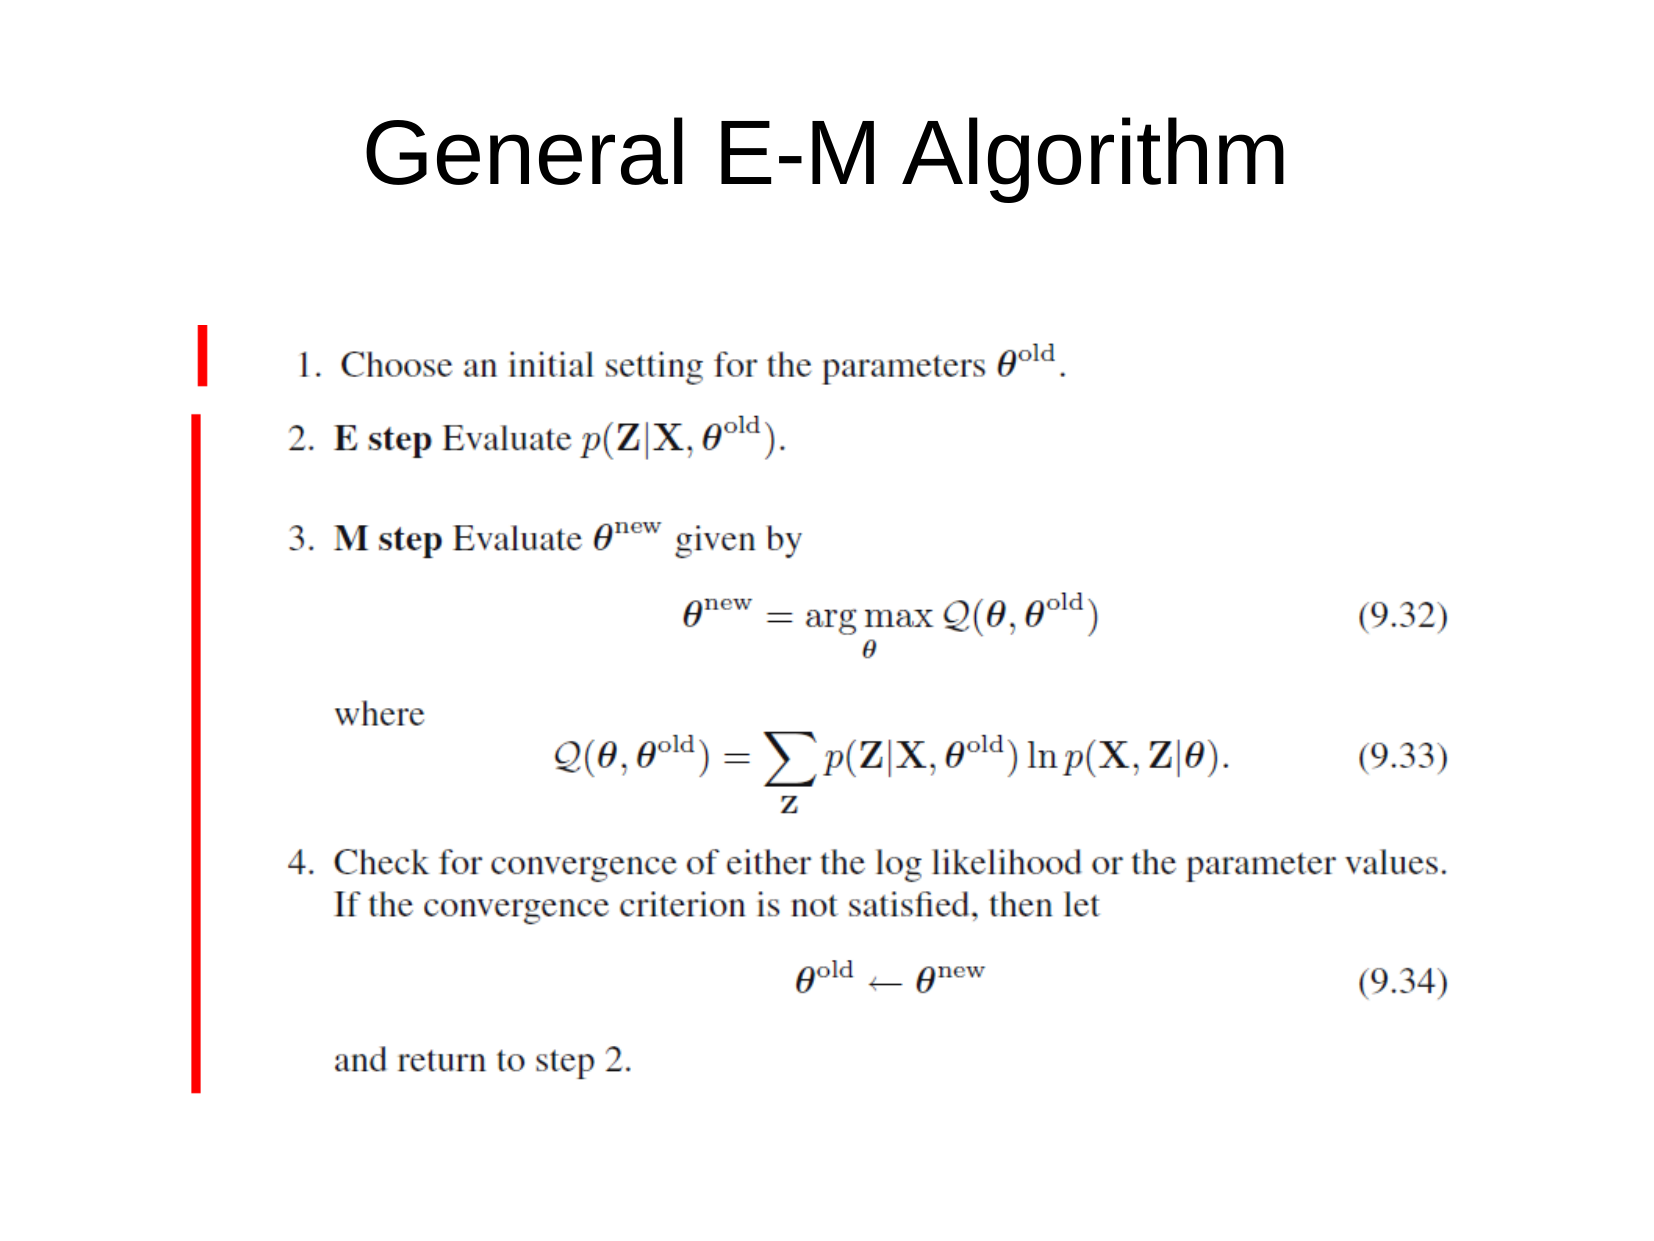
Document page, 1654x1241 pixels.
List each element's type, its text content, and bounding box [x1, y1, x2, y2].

title General E-M Algorithm [82, 49, 1571, 257]
picture [159, 325, 1518, 1106]
